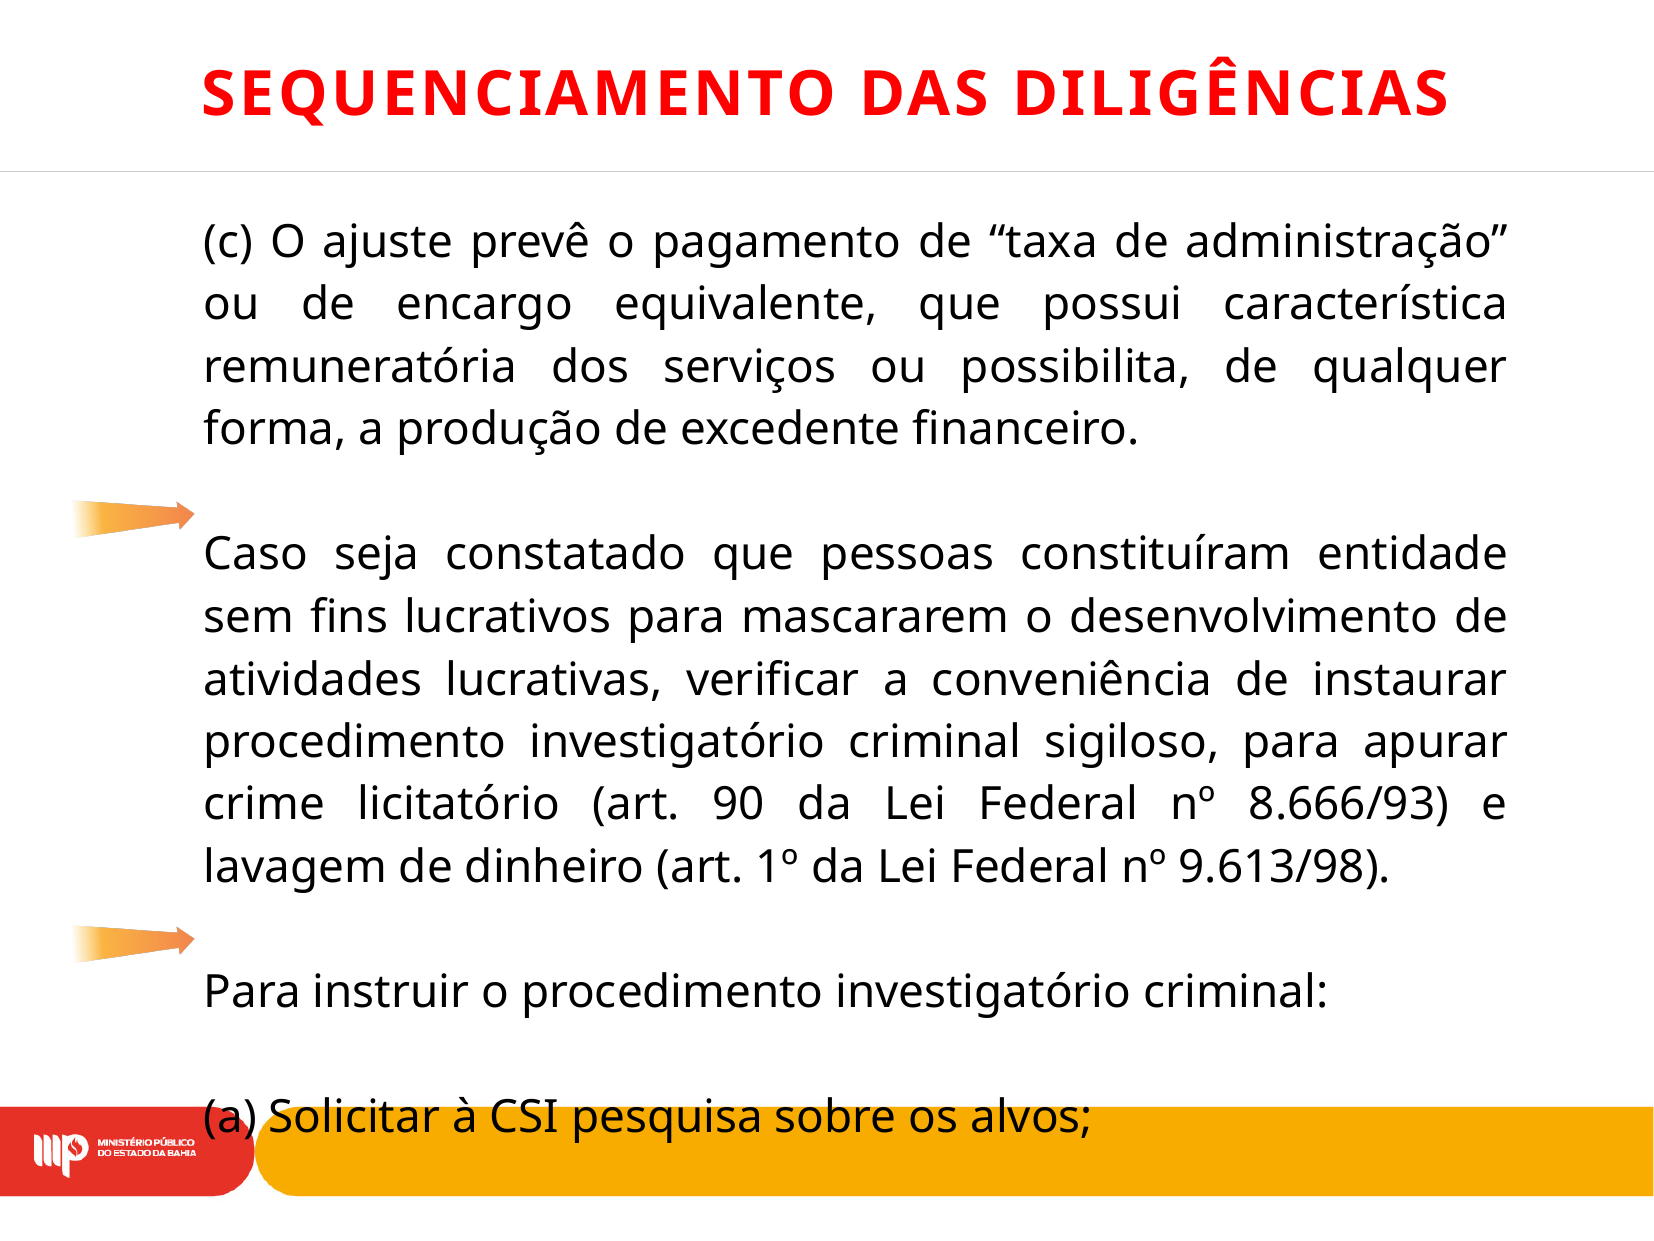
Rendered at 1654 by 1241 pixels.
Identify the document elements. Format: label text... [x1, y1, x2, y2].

picture [47, 874, 200, 1018]
text_box (c) O ajuste prevê o pagamento de “taxa de administração” ou de encargo equivalente, que possui característica remuneratória dos serviços ou possibilita, de qualquer forma, a produção de excedente financeiro. Caso seja constatado que pessoas constituíram entidade sem fins lucrativos para mascararem o desenvolvimento de atividades lucrativas, verificar a conveniência de instaurar procedimento investigatório criminal sigiloso, para apurar crime licitatório (art. 90 da Lei Federal nº 8.666/93) e lavagem de dinheiro (art. 1º da Lei Federal nº 9.613/98). Para instruir o procedimento investigatório criminal: (a) Solicitar à CSI pesquisa sobre os alvos; [188, 200, 1524, 1102]
picture [47, 448, 200, 592]
picture [0, 1101, 1654, 1241]
picture [832, 1110, 845, 1129]
text_box SEQUENCIAMENTO DAS DILIGÊNCIAS [0, 41, 1654, 135]
